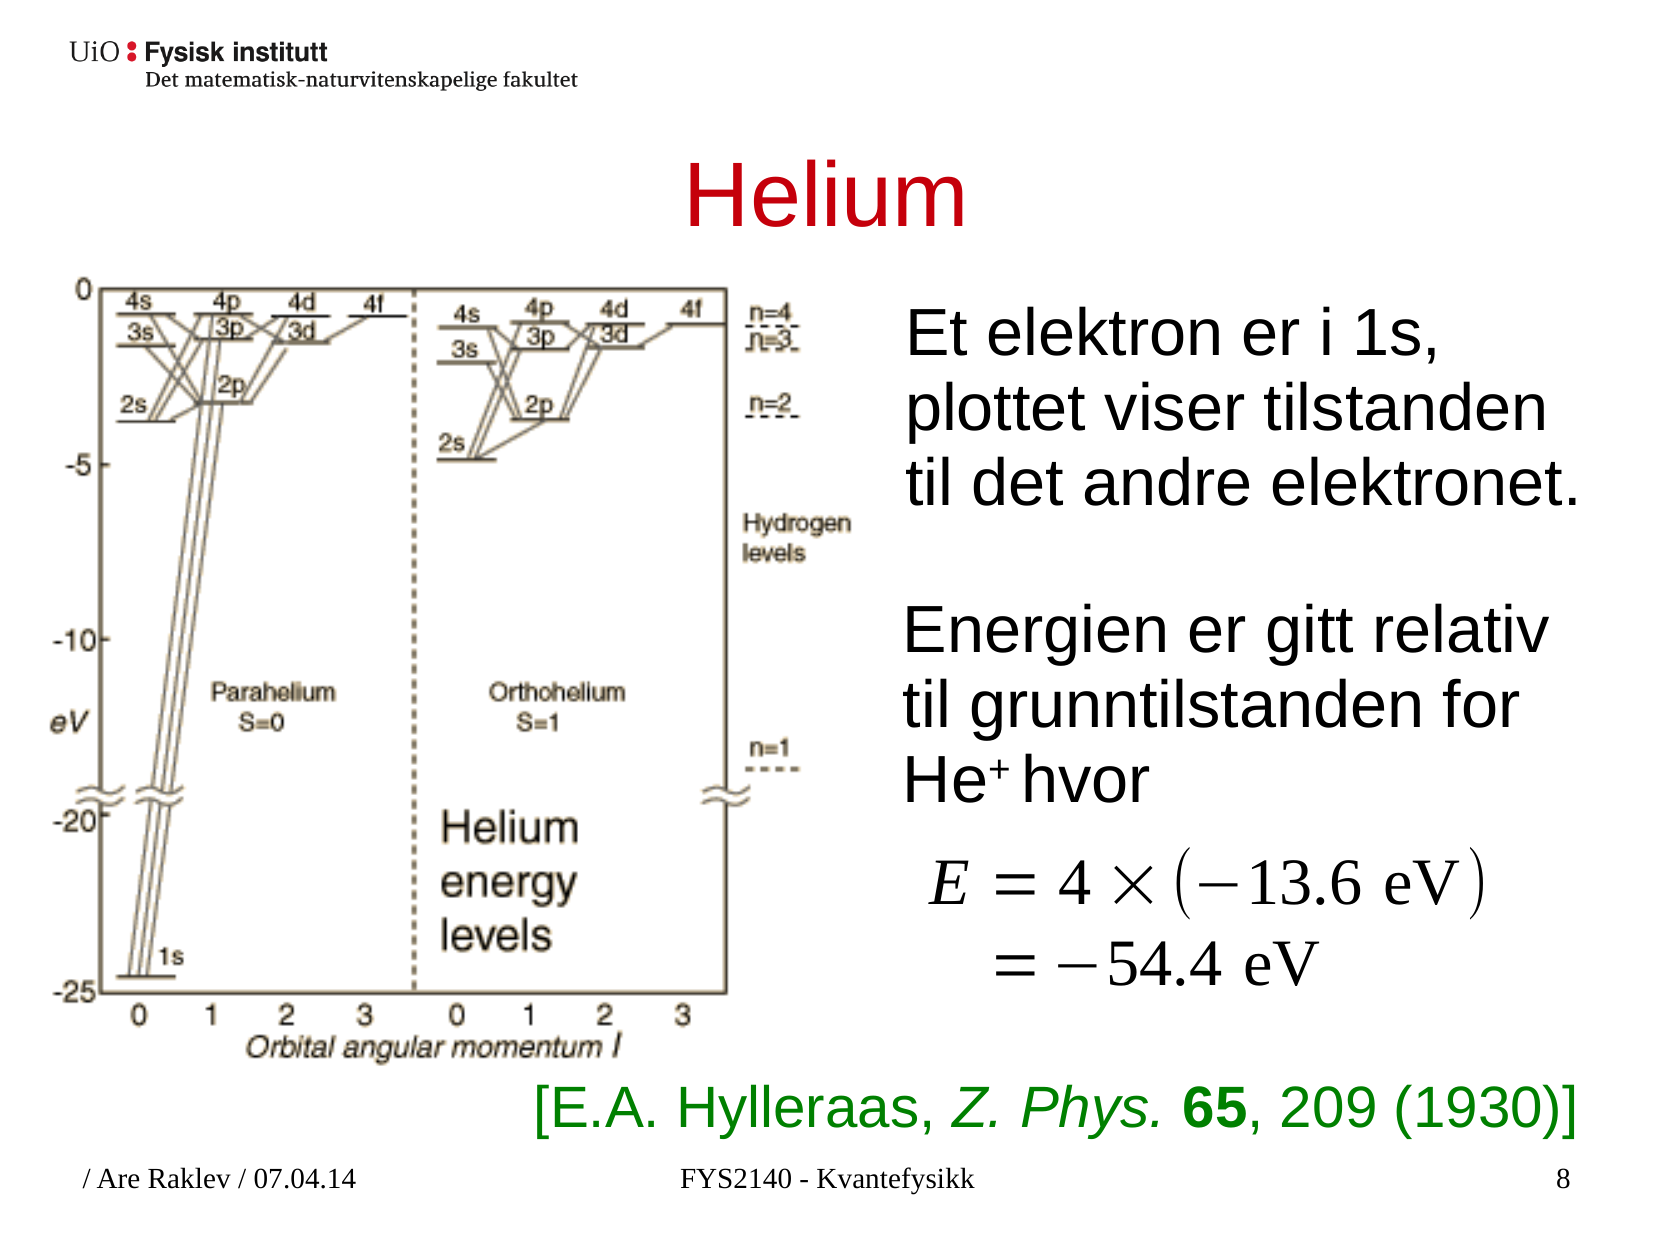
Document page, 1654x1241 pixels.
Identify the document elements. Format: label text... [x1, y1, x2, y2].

text_box [E.A. Hylleraas, Z. Phys. 65, 209 (1930)] [519, 1067, 1607, 1148]
text_box Energien er gitt relativ til grunntilstanden for He+ hvor [888, 584, 1601, 824]
picture [31, 263, 869, 1071]
chart [918, 843, 1495, 1000]
title Helium [82, 90, 1571, 298]
picture [68, 37, 581, 93]
text_box Et elektron er i 1s, plottet viser tilstanden til det andre elektronet. [890, 288, 1613, 527]
